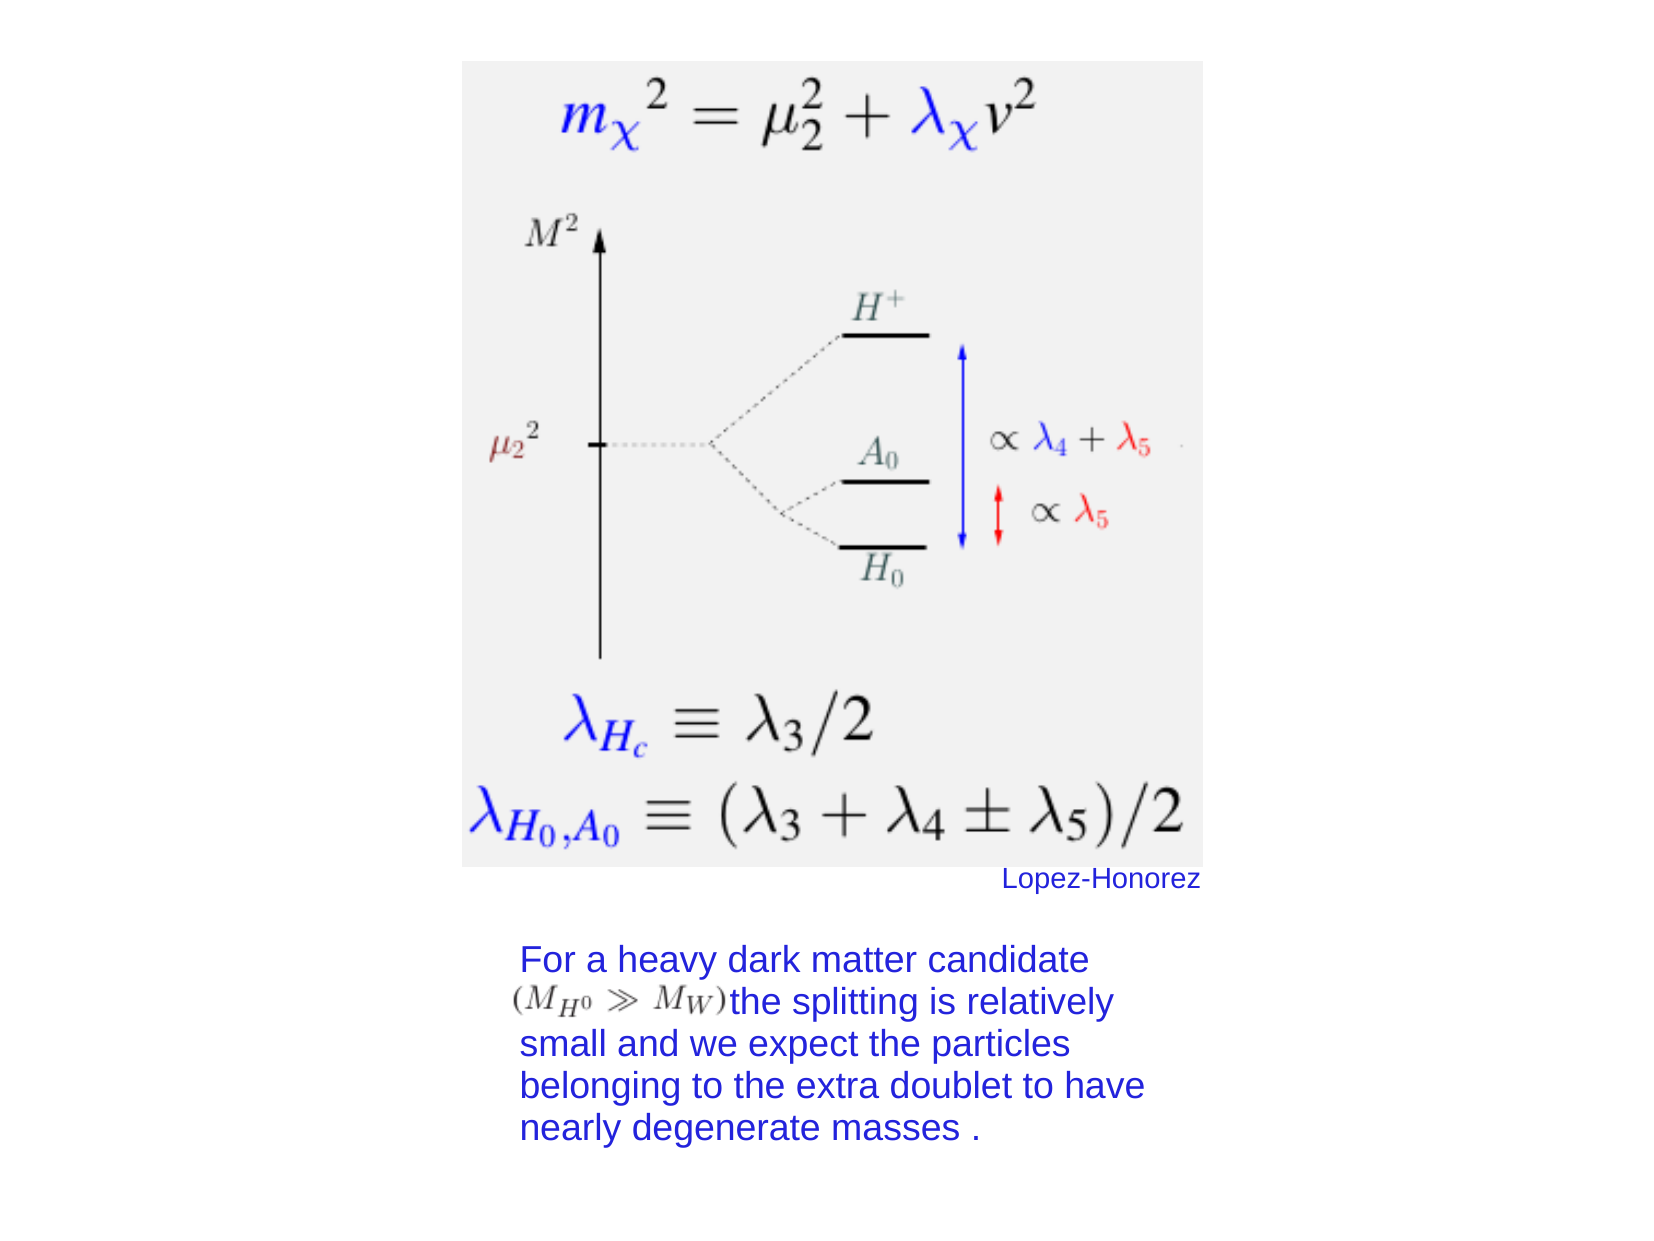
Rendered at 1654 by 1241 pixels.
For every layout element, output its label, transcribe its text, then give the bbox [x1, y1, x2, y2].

text_box Lopez-Honorez [986, 855, 1407, 931]
picture [462, 61, 1203, 867]
picture [511, 980, 730, 1022]
text_box For a heavy dark matter candidate the splitting is relatively small and we expect the particles belonging to the extra doublet to have nearly degenerate masses . [504, 931, 1225, 1241]
